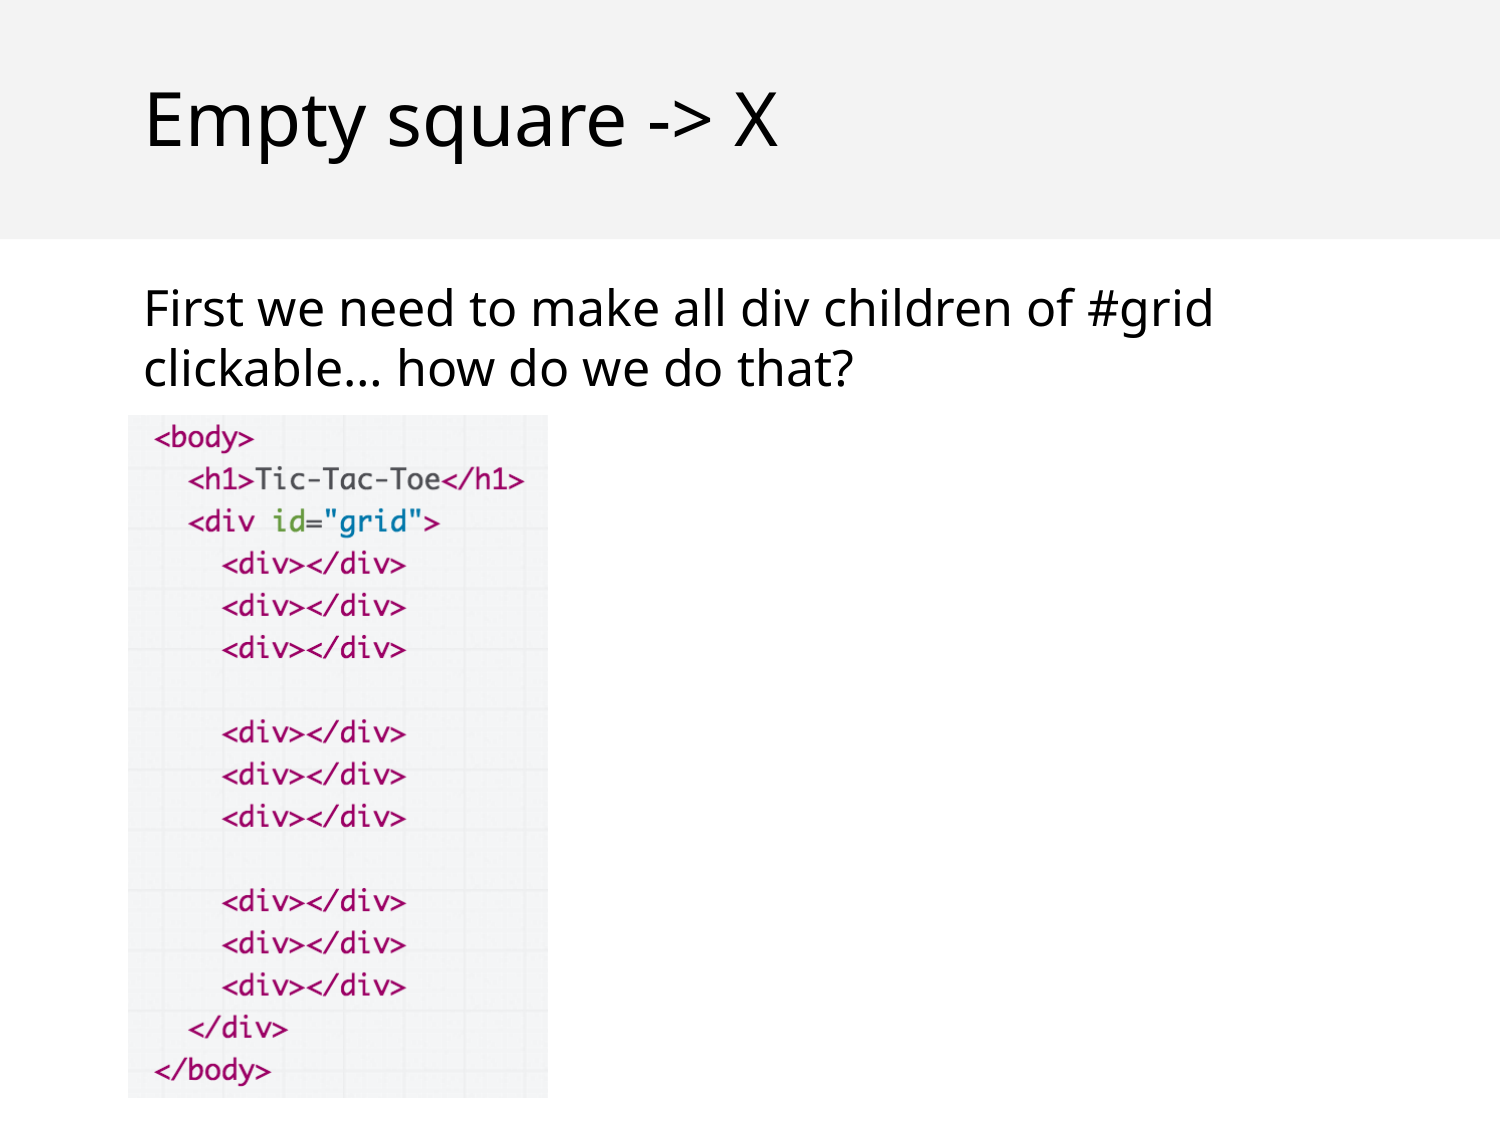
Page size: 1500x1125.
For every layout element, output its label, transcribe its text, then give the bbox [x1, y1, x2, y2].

text_box First we need to make all div children of #grid clickable… how do we do that? [128, 261, 1333, 434]
title Empty square -> X [128, 56, 1372, 183]
picture [128, 415, 548, 1098]
